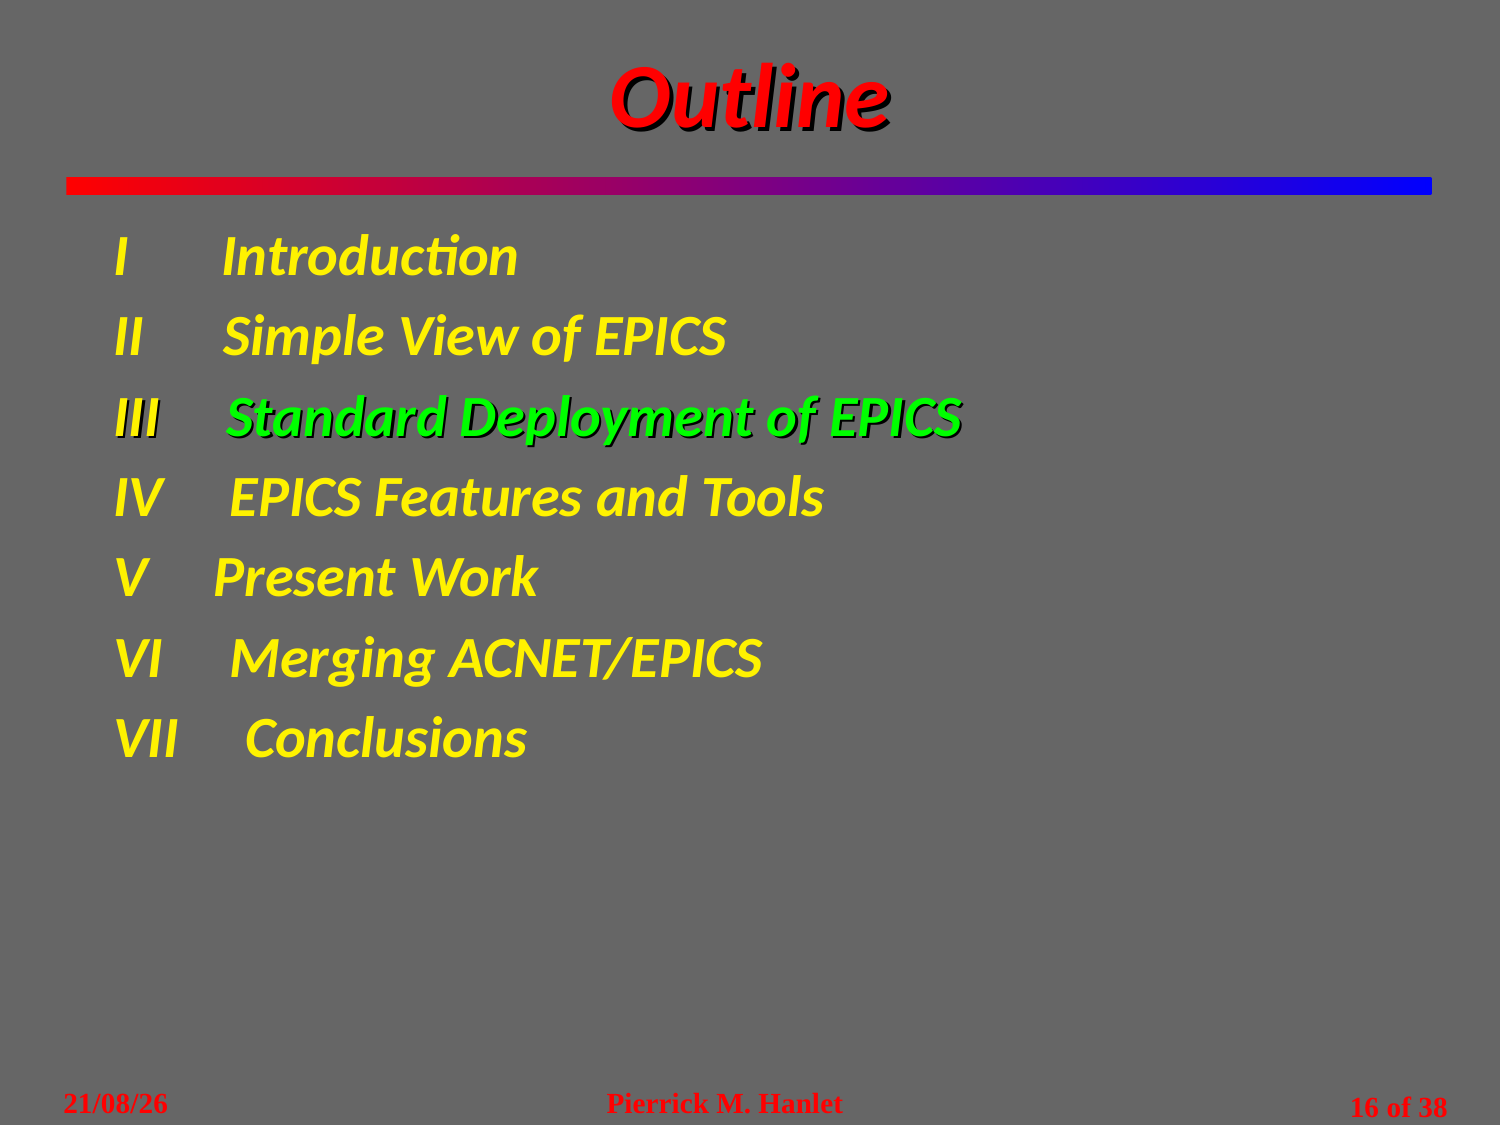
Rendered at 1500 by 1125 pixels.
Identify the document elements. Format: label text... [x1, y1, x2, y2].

list Introduction Simple View of EPICS Standard Deployment of EPICS EPICS Features and Tools Present Work Merging ACNET/EPICS Conclusions [68, 209, 1442, 1044]
title Outline [15, 16, 1486, 172]
